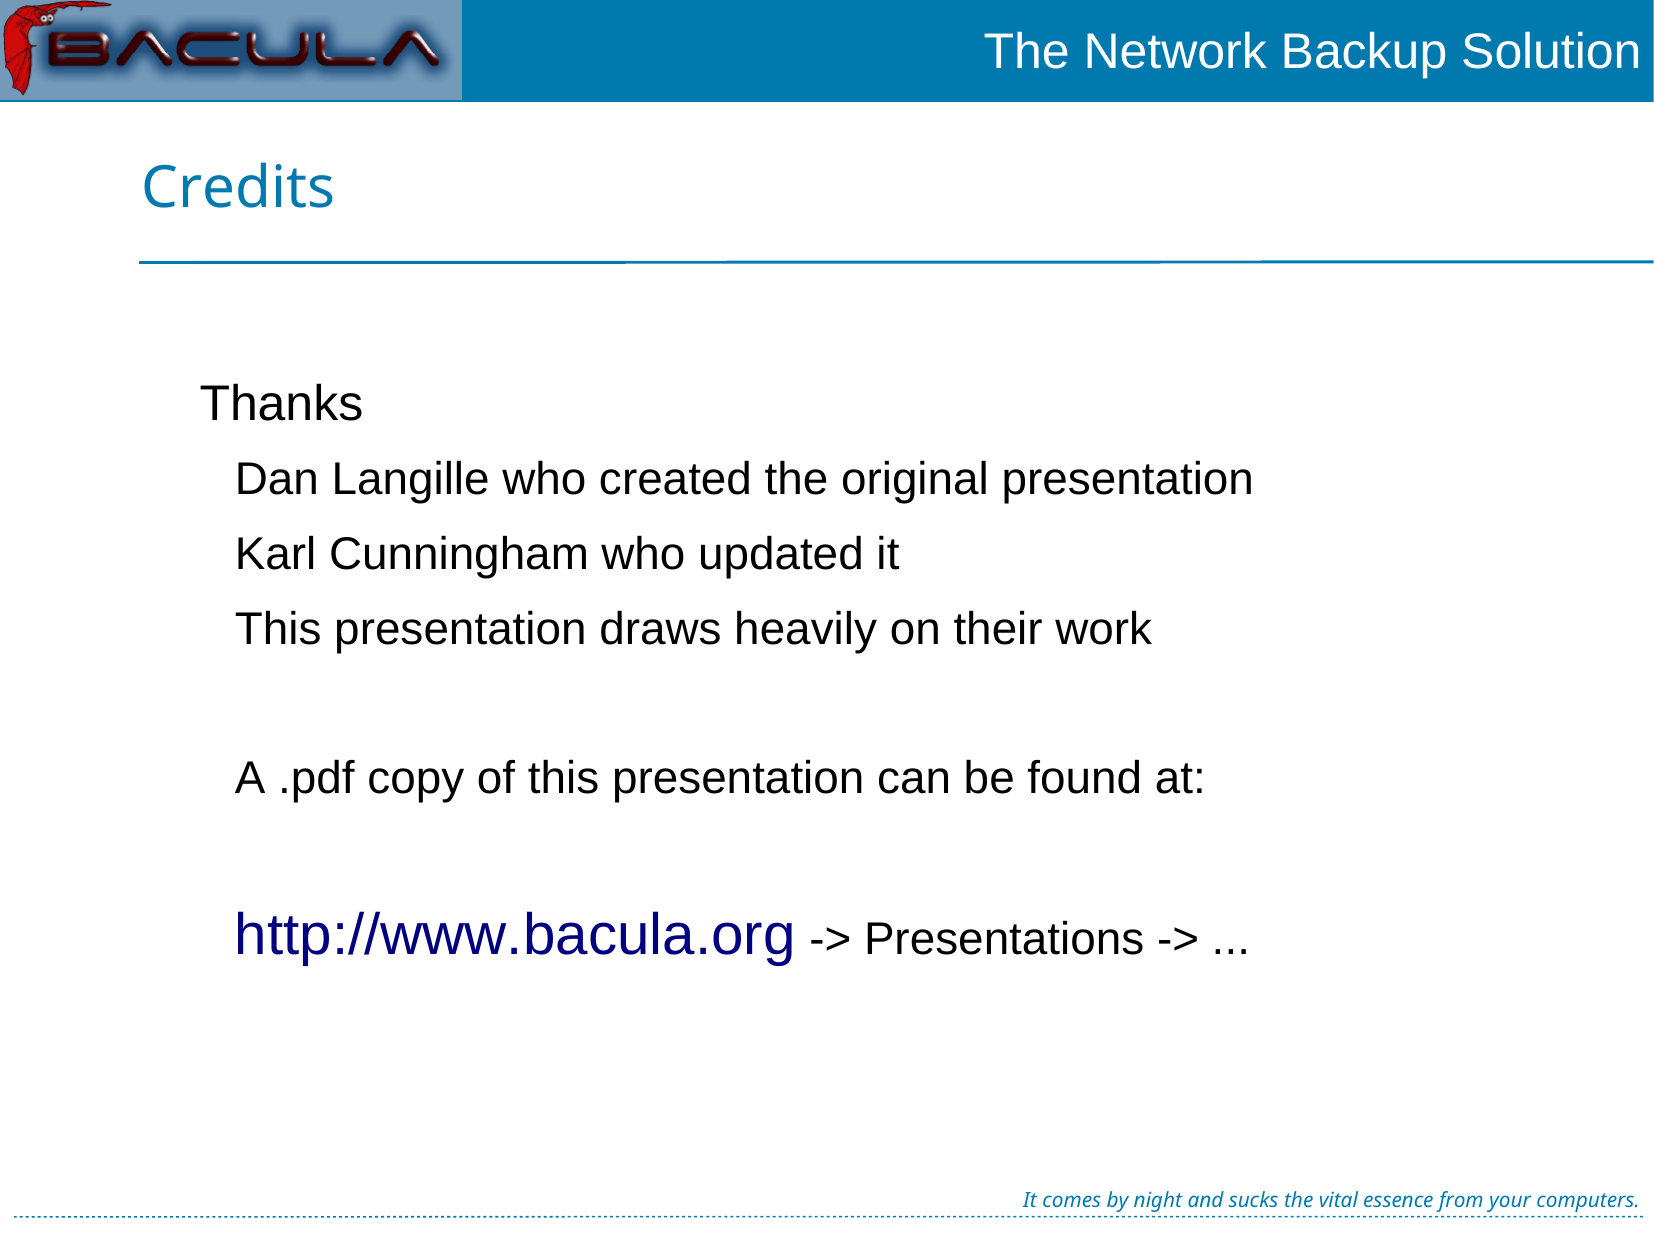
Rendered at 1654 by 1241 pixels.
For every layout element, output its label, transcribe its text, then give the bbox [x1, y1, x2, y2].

picture [0, 0, 461, 99]
title Credits [141, 112, 1501, 226]
list Thanks Dan Langille who created the original presentation Karl Cunningham who updated it This presentation draws heavily on their work A .pdf copy of this presentation can be found at: http://www.bacula.org -> Presentations -> ... [140, 375, 1534, 1127]
